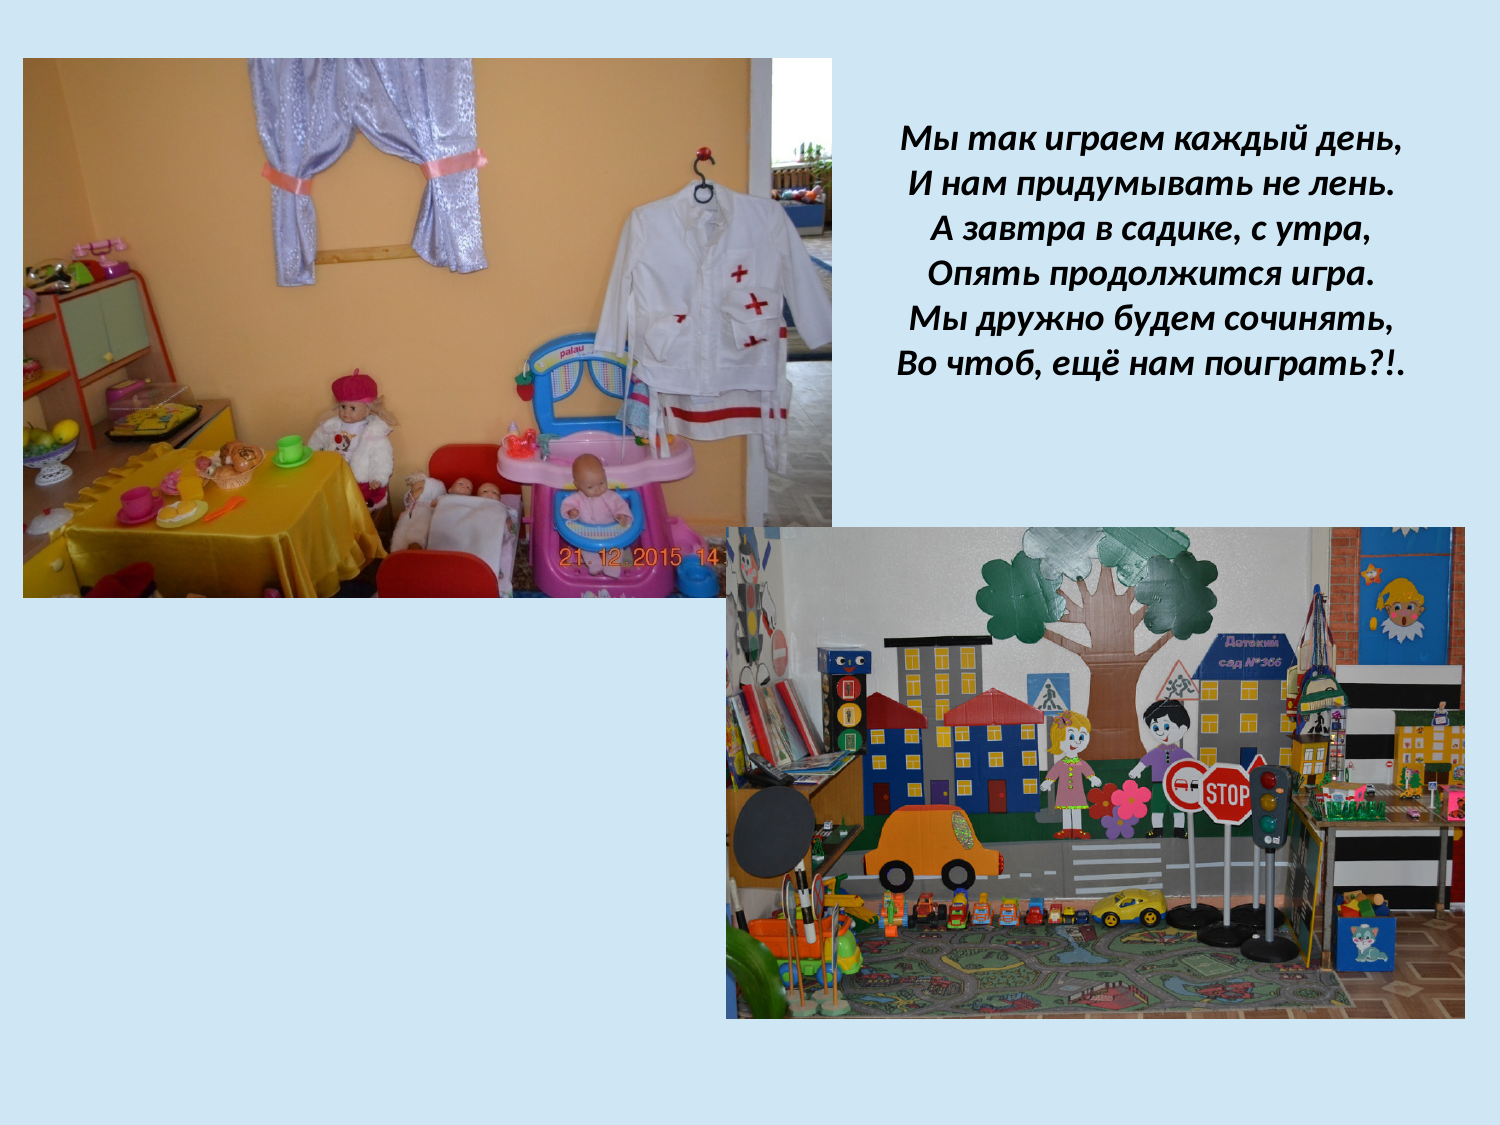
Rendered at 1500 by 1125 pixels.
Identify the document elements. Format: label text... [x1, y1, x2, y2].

text_box Мы так играем каждый день, И нам придумывать не лень. А завтра в садике, с утра, Опять продолжится игра. Мы дружно будем сочинять, Во чтоб, ещё нам поиграть?!. [881, 105, 1423, 436]
picture [23, 58, 1465, 1019]
